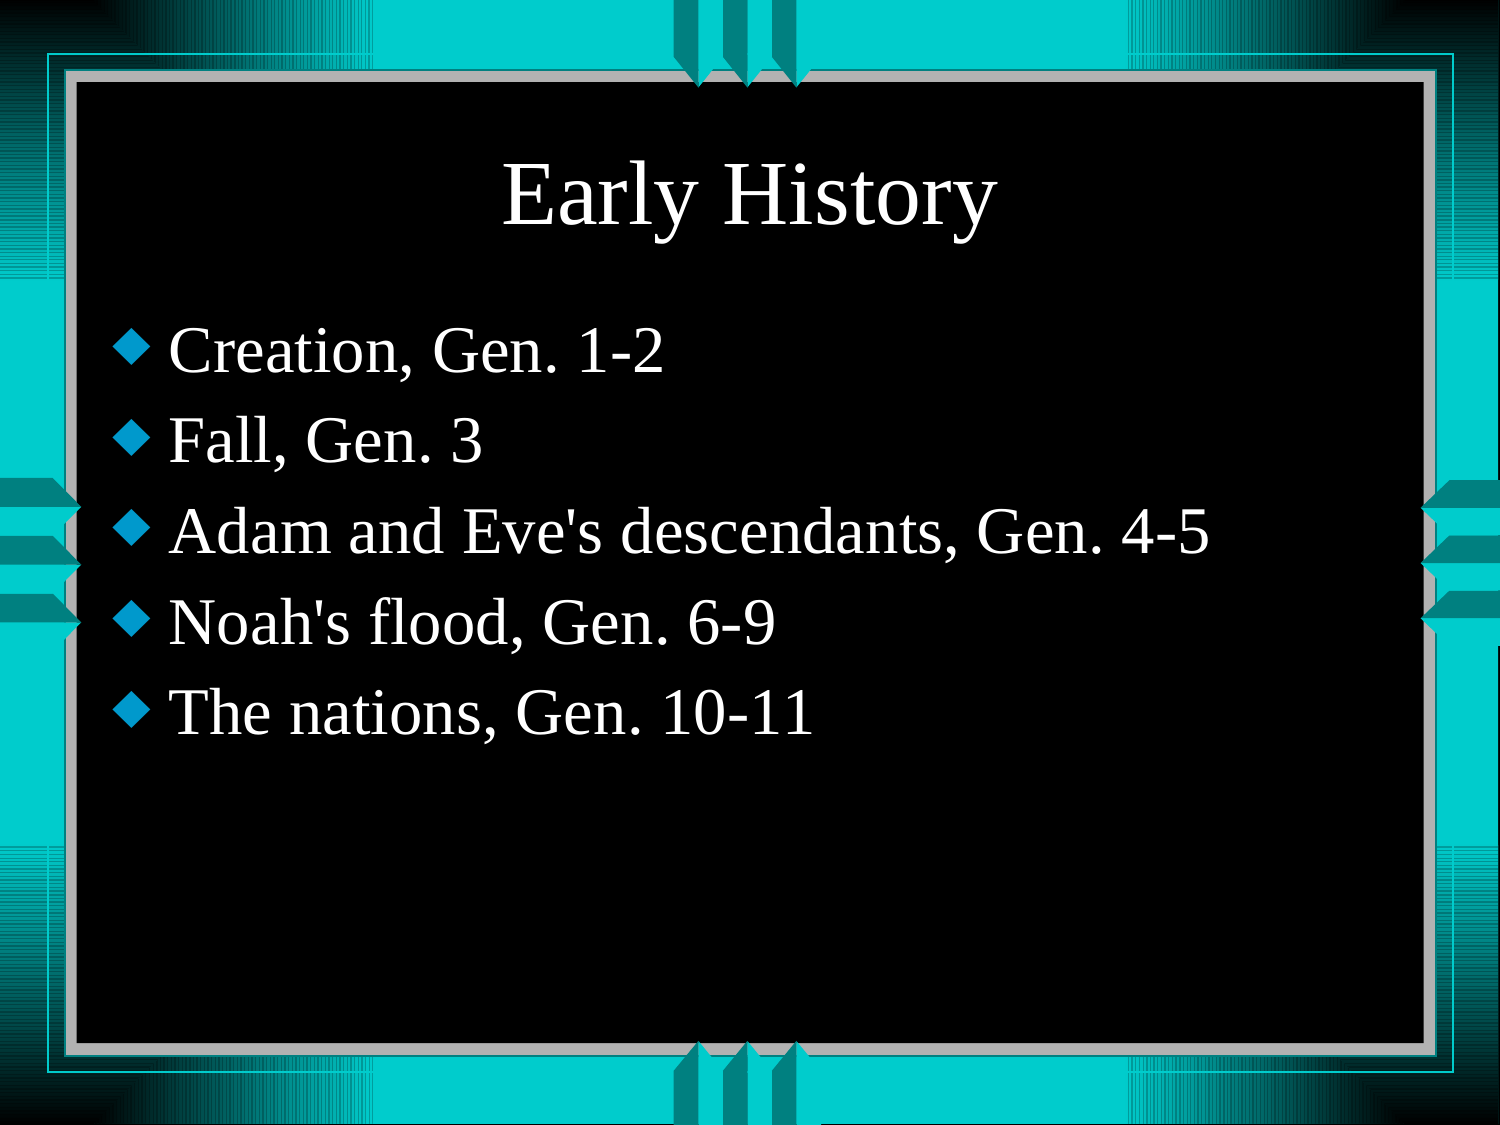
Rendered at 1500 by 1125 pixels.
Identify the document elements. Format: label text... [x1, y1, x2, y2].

title Early History [112, 99, 1388, 288]
list Creation, Gen. 1-2 Fall, Gen. 3 Adam and Eve's descendants, Gen. 4-5 Noah's flood, Gen. 6-9 The nations, Gen. 10-11 [112, 312, 1388, 973]
